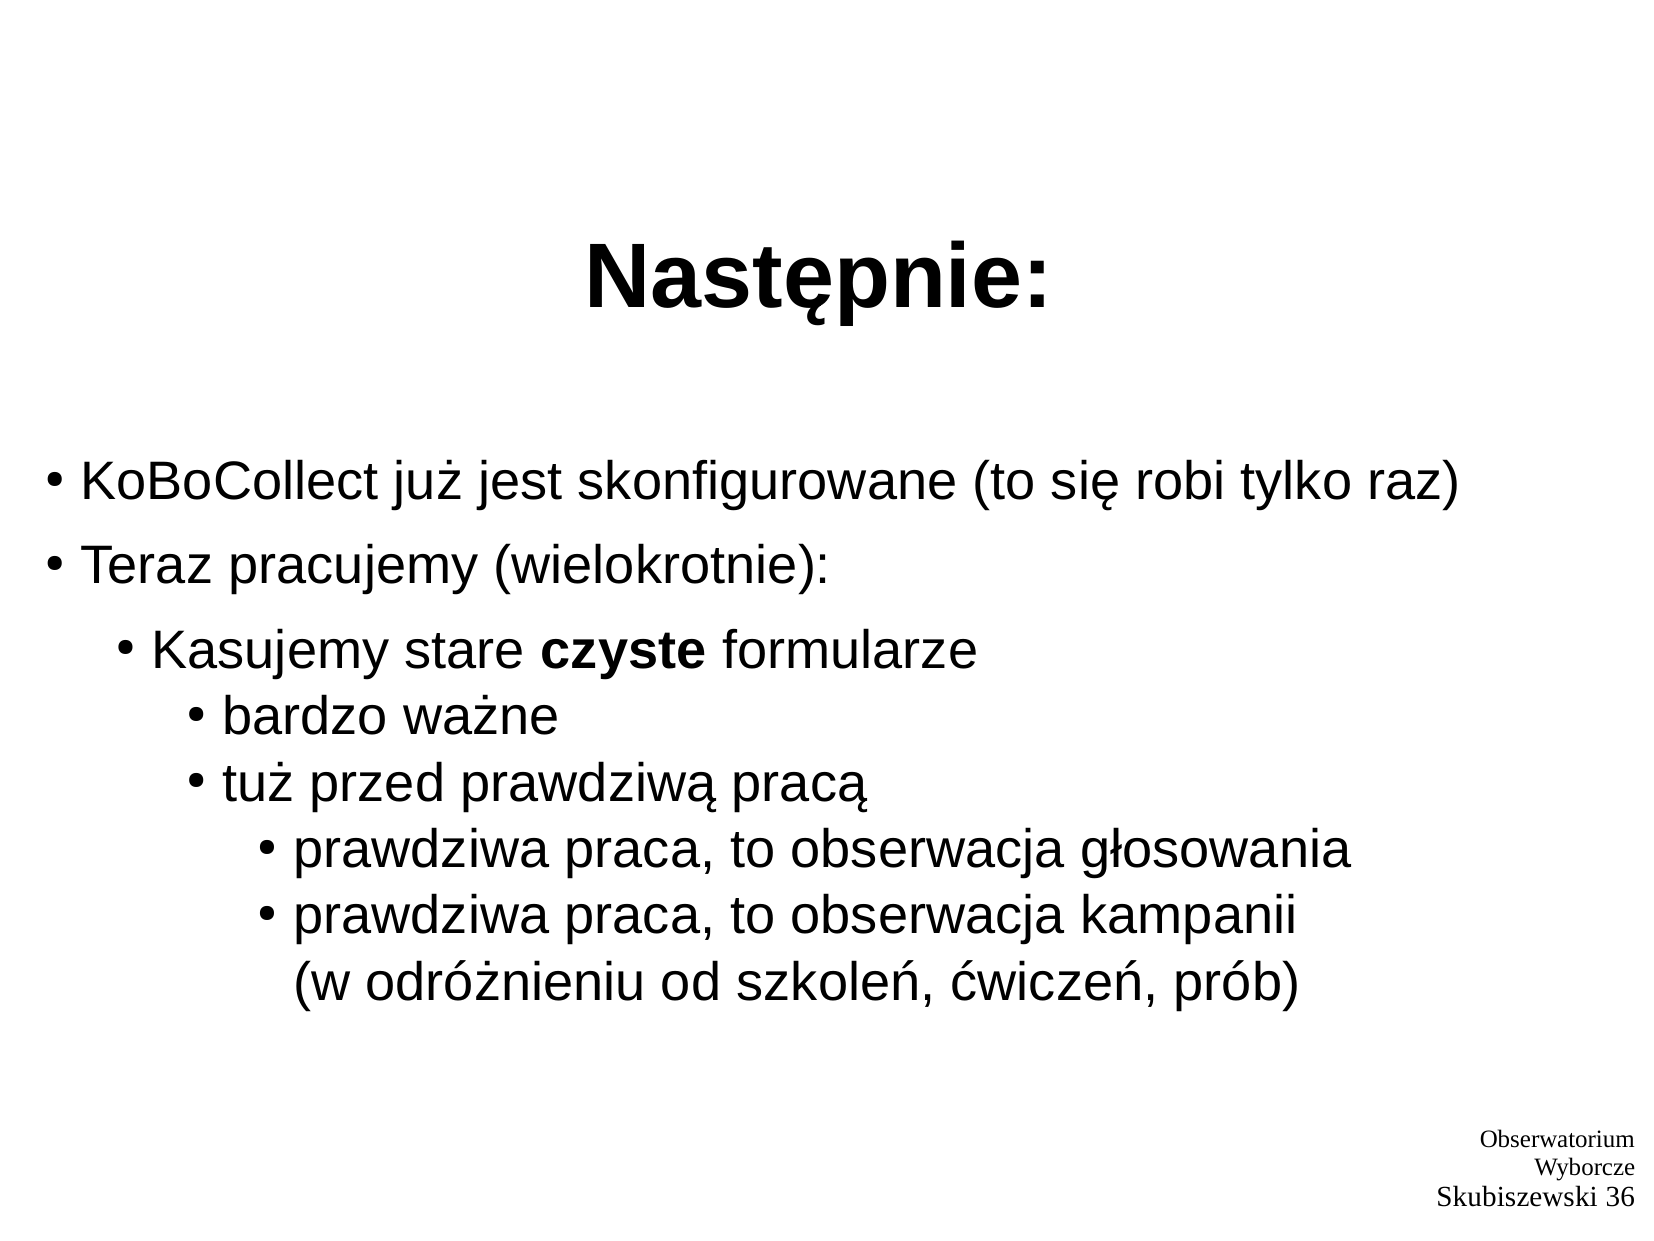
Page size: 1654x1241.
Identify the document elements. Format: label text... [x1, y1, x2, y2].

list KoBoCollect już jest skonfigurowane (to się robi tylko raz) Teraz pracujemy (wielokrotnie): Kasujemy stare czyste formularze bardzo ważne tuż przed prawdziwą pracą prawdziwa praca, to obserwacja głosowania prawdziwa praca, to obserwacja kampanii (w odróżnieniu od szkoleń, ćwiczeń, prób) [45, 30, 1598, 1186]
title Następnie: [75, 225, 1564, 361]
